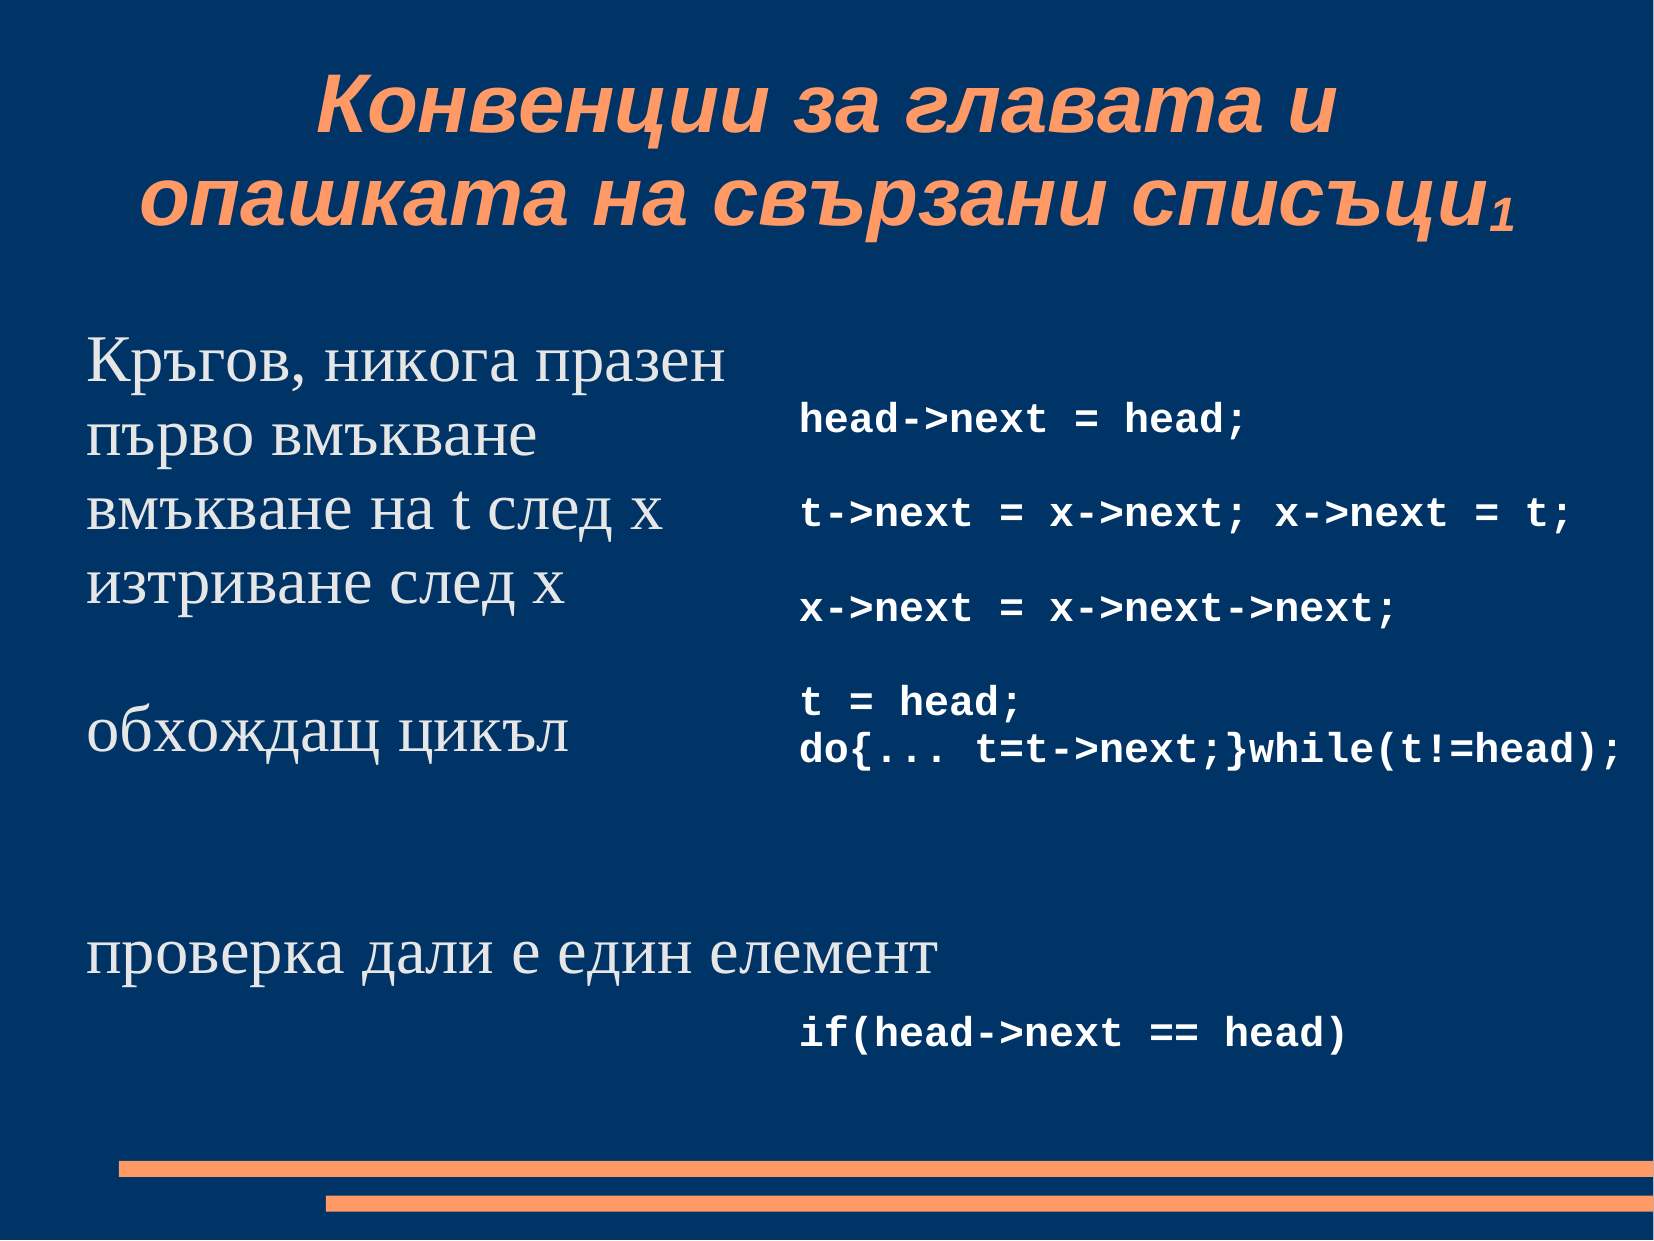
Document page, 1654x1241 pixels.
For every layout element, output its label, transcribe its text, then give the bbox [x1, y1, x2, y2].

text_box head->next = head; t->next = x->next; x->next = t; x->next = x->next->next; t = head; do{... t=t->next;}while(t!=head); if(head->next == head) [784, 389, 1654, 1074]
title Конвенции за главата и опашката на свързани списъци1 [121, 43, 1534, 257]
list Кръгов, никога празен първо вмъкване вмъкване на t след x изтриване след x обхождащ цикъл проверка дали е един елемент [68, 322, 1508, 1118]
